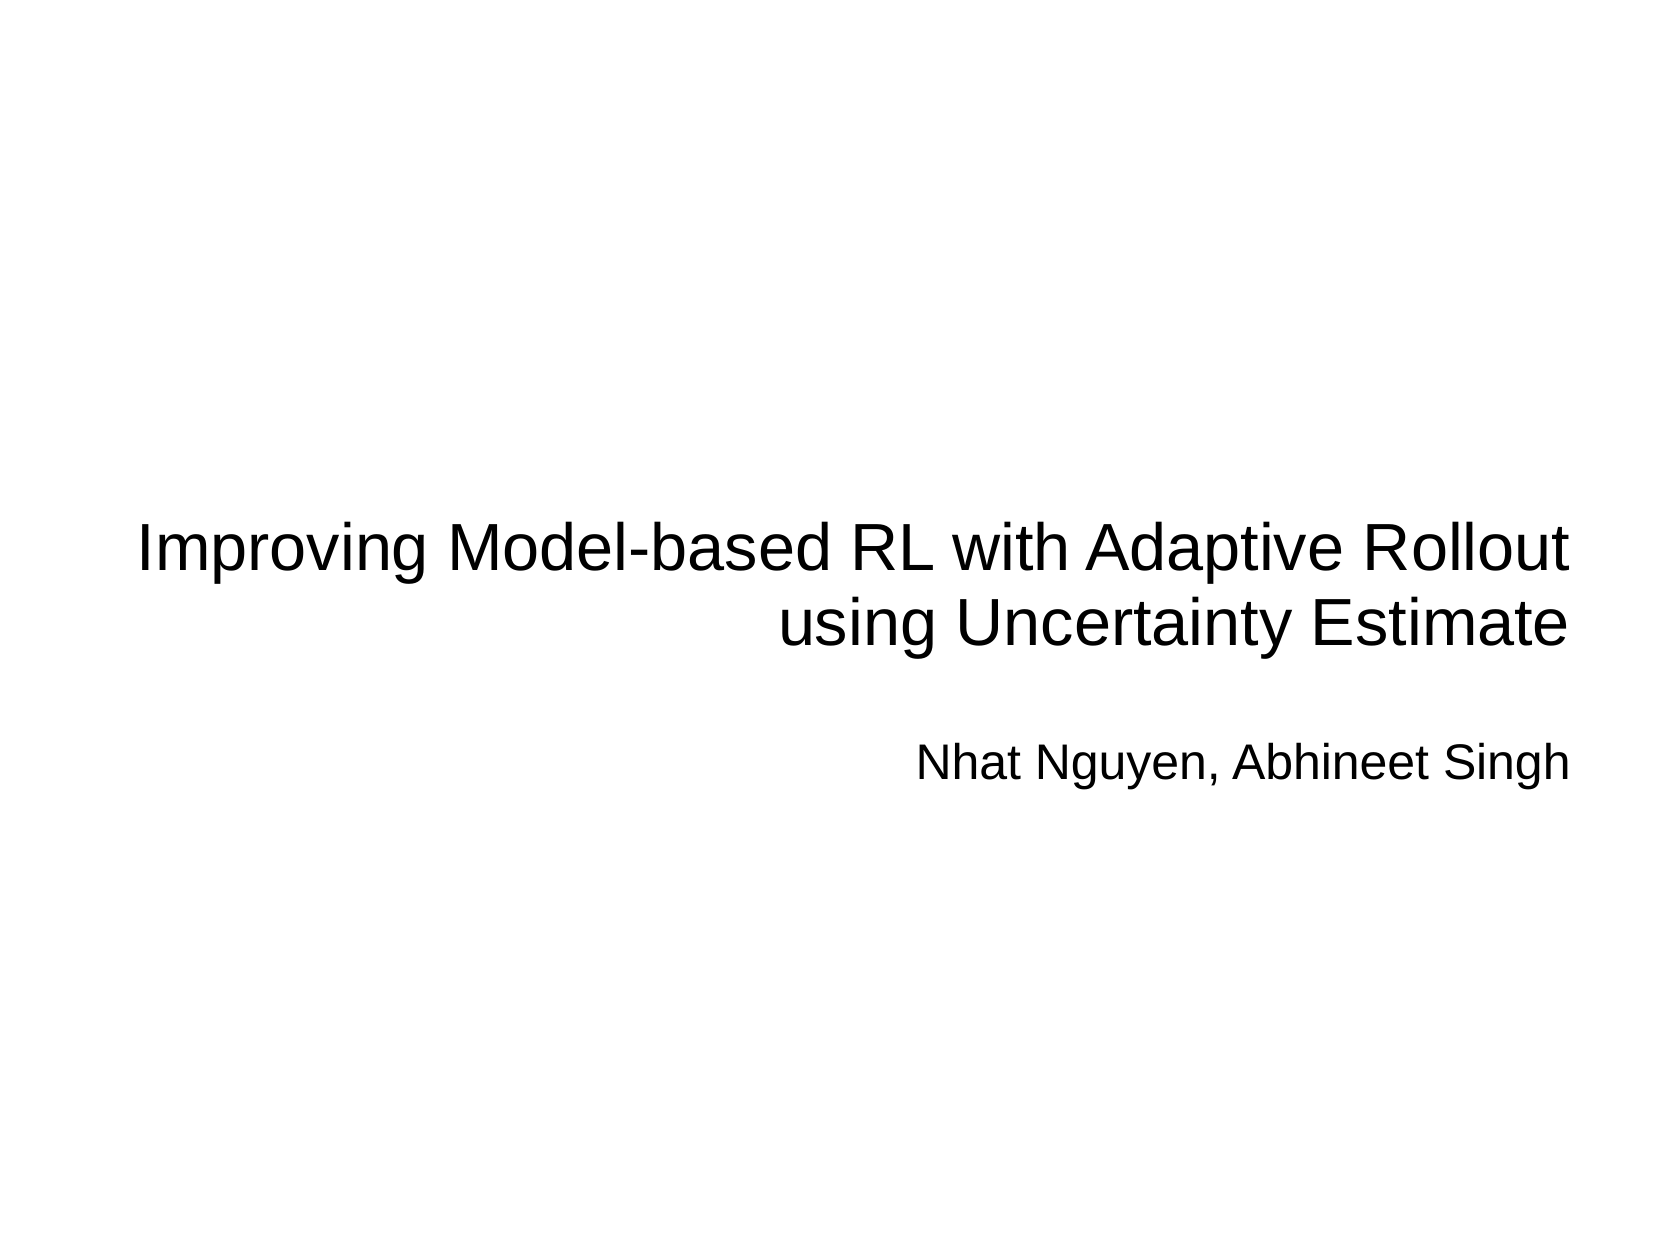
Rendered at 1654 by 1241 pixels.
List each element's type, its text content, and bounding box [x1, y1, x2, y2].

subtitle Improving Model-based RL with Adaptive Rollout using Uncertainty Estimate Nhat Nguyen, Abhineet Singh [82, 290, 1571, 1010]
